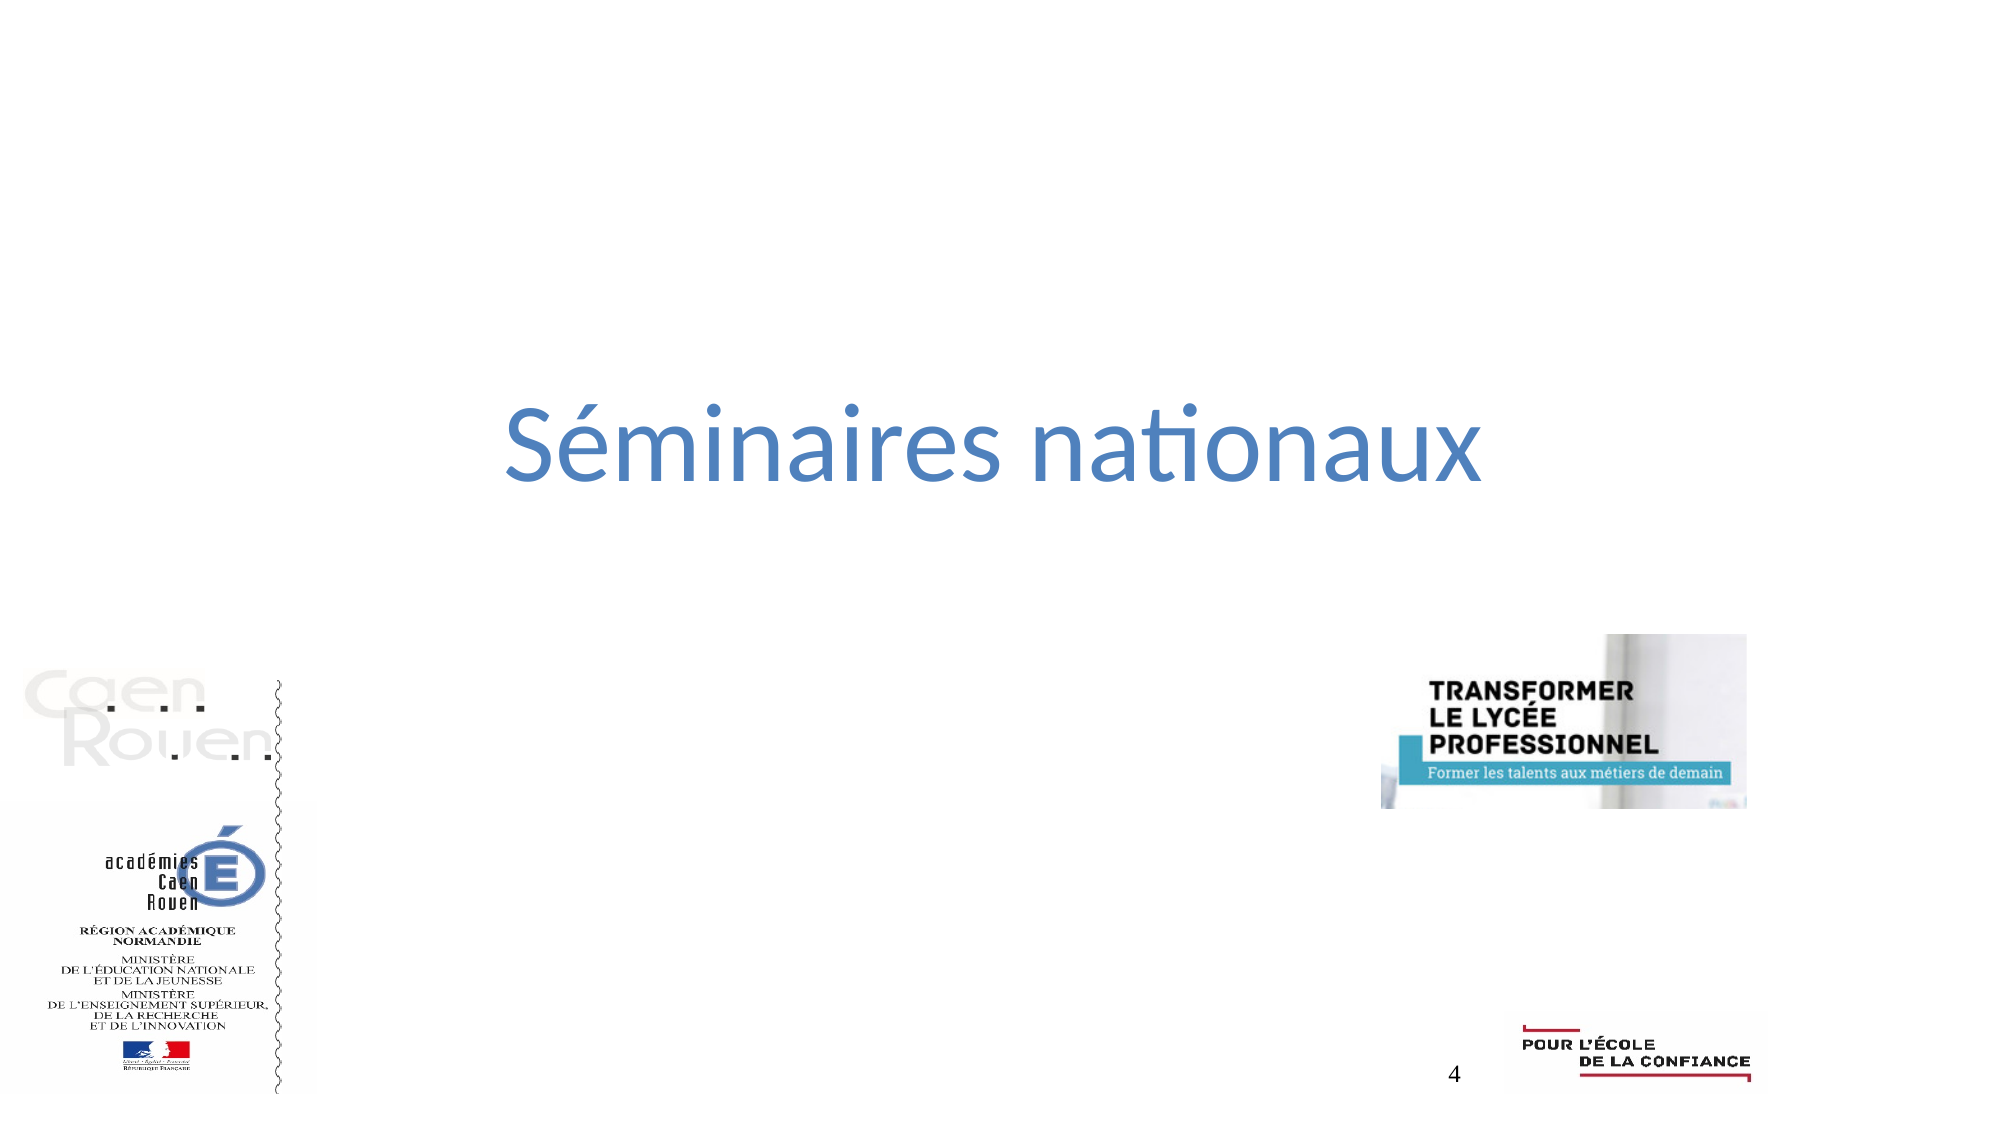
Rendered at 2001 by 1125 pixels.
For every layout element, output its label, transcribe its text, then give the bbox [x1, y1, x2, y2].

picture [1376, 625, 1747, 809]
picture [1504, 1011, 1768, 1094]
title Séminaires nationaux [93, 361, 1894, 550]
picture [23, 668, 271, 766]
picture [0, 680, 317, 1094]
